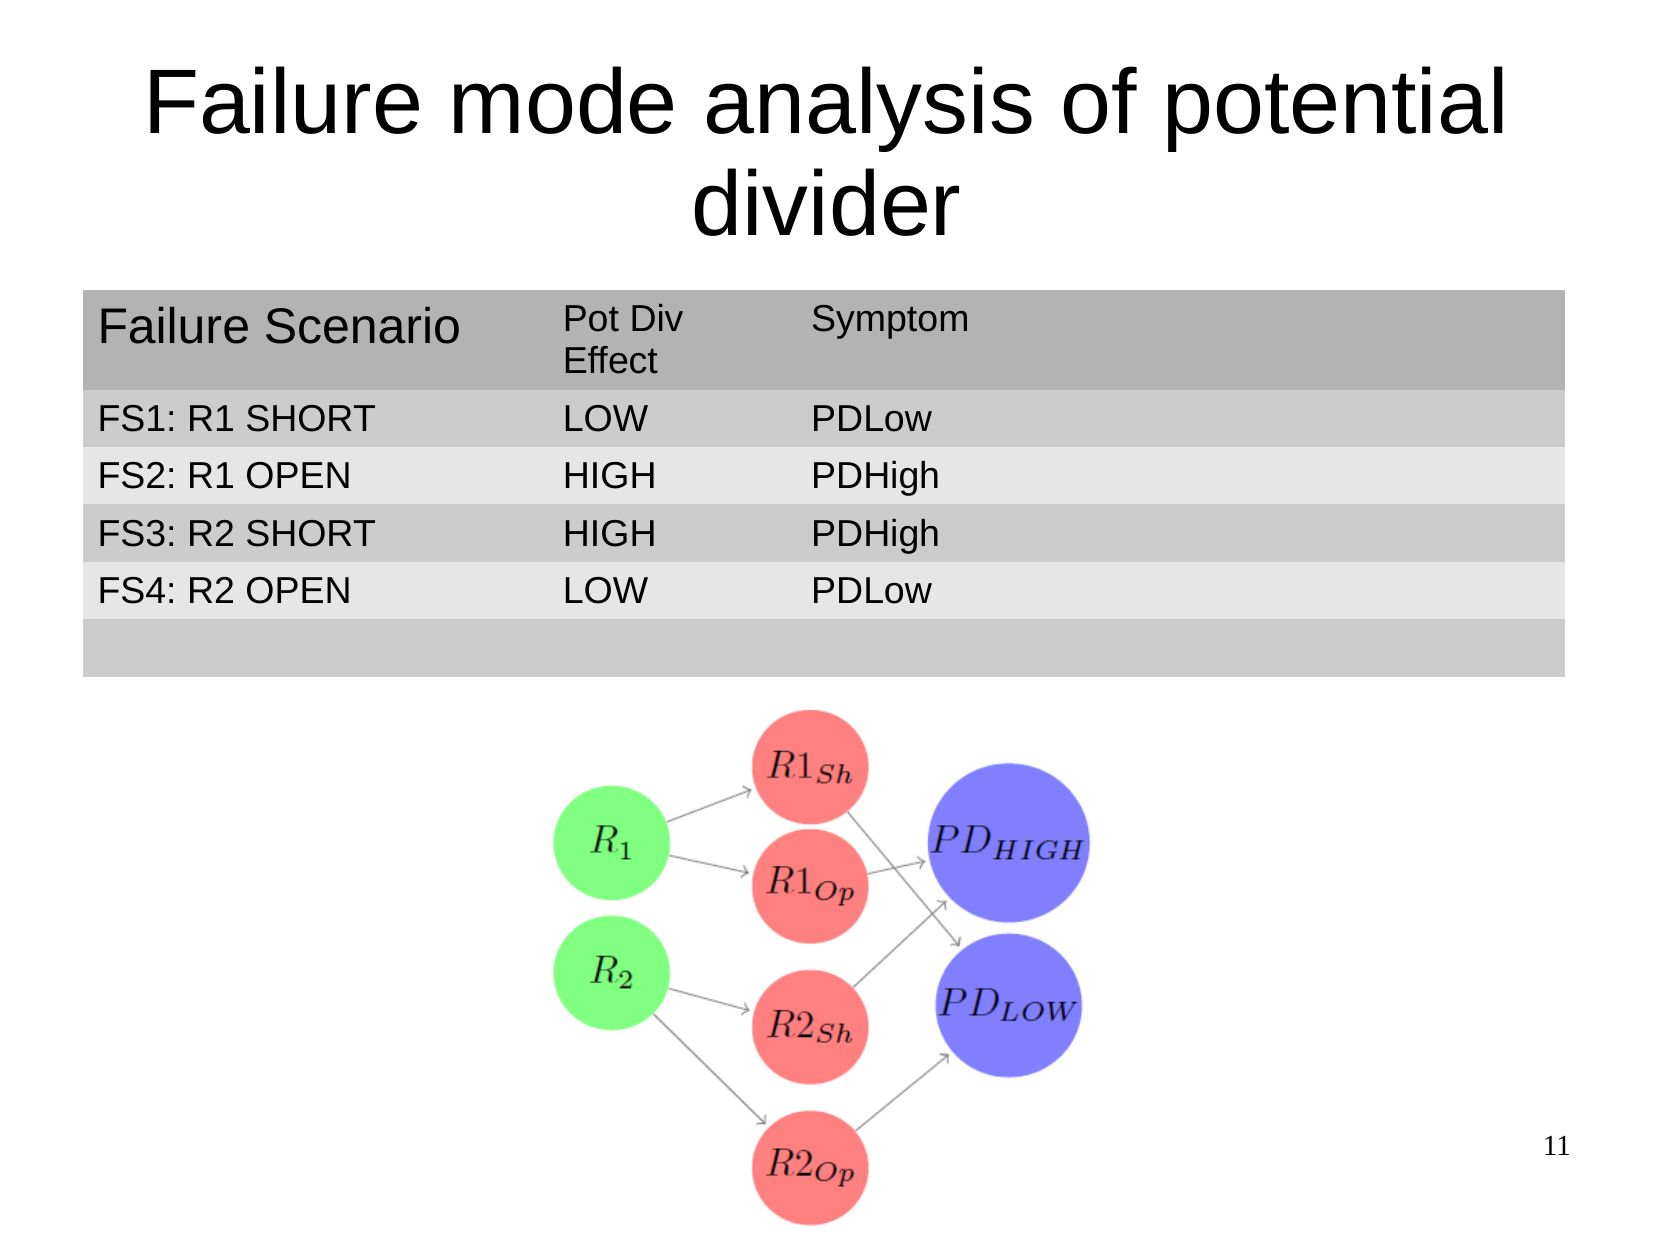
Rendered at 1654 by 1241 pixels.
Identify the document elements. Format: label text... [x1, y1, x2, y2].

table_cell [481, 390, 548, 447]
picture [497, 679, 1152, 1241]
table_cell [481, 619, 548, 677]
table_header Pot Div Effect [548, 290, 740, 390]
table_cell PDLow [797, 390, 1565, 447]
table_cell [83, 619, 481, 677]
table_header [740, 290, 797, 390]
table_cell [740, 504, 797, 562]
table_cell [740, 619, 797, 677]
title Failure mode analysis of potential divider [82, 49, 1571, 257]
table_cell FS2: R1 OPEN [83, 447, 481, 504]
table_cell FS3: R2 SHORT [83, 504, 481, 562]
table_cell [481, 562, 548, 619]
table_cell [797, 619, 1565, 677]
table_cell PDHigh [797, 447, 1565, 504]
table_cell FS1: R1 SHORT [83, 390, 481, 447]
table_cell [481, 504, 548, 562]
table_cell [740, 447, 797, 504]
table_cell [548, 619, 740, 677]
table_cell LOW [548, 562, 740, 619]
table_header Failure Scenario [83, 290, 481, 390]
table_header [481, 290, 548, 390]
table_header Symptom [797, 290, 1565, 390]
table_cell HIGH [548, 504, 740, 562]
table_cell HIGH [548, 447, 740, 504]
table_cell LOW [548, 390, 740, 447]
table_cell FS4: R2 OPEN [83, 562, 481, 619]
table_cell [740, 562, 797, 619]
table_cell [740, 390, 797, 447]
table_cell [481, 447, 548, 504]
table_cell PDLow [797, 562, 1565, 619]
table_cell PDHigh [797, 504, 1565, 562]
